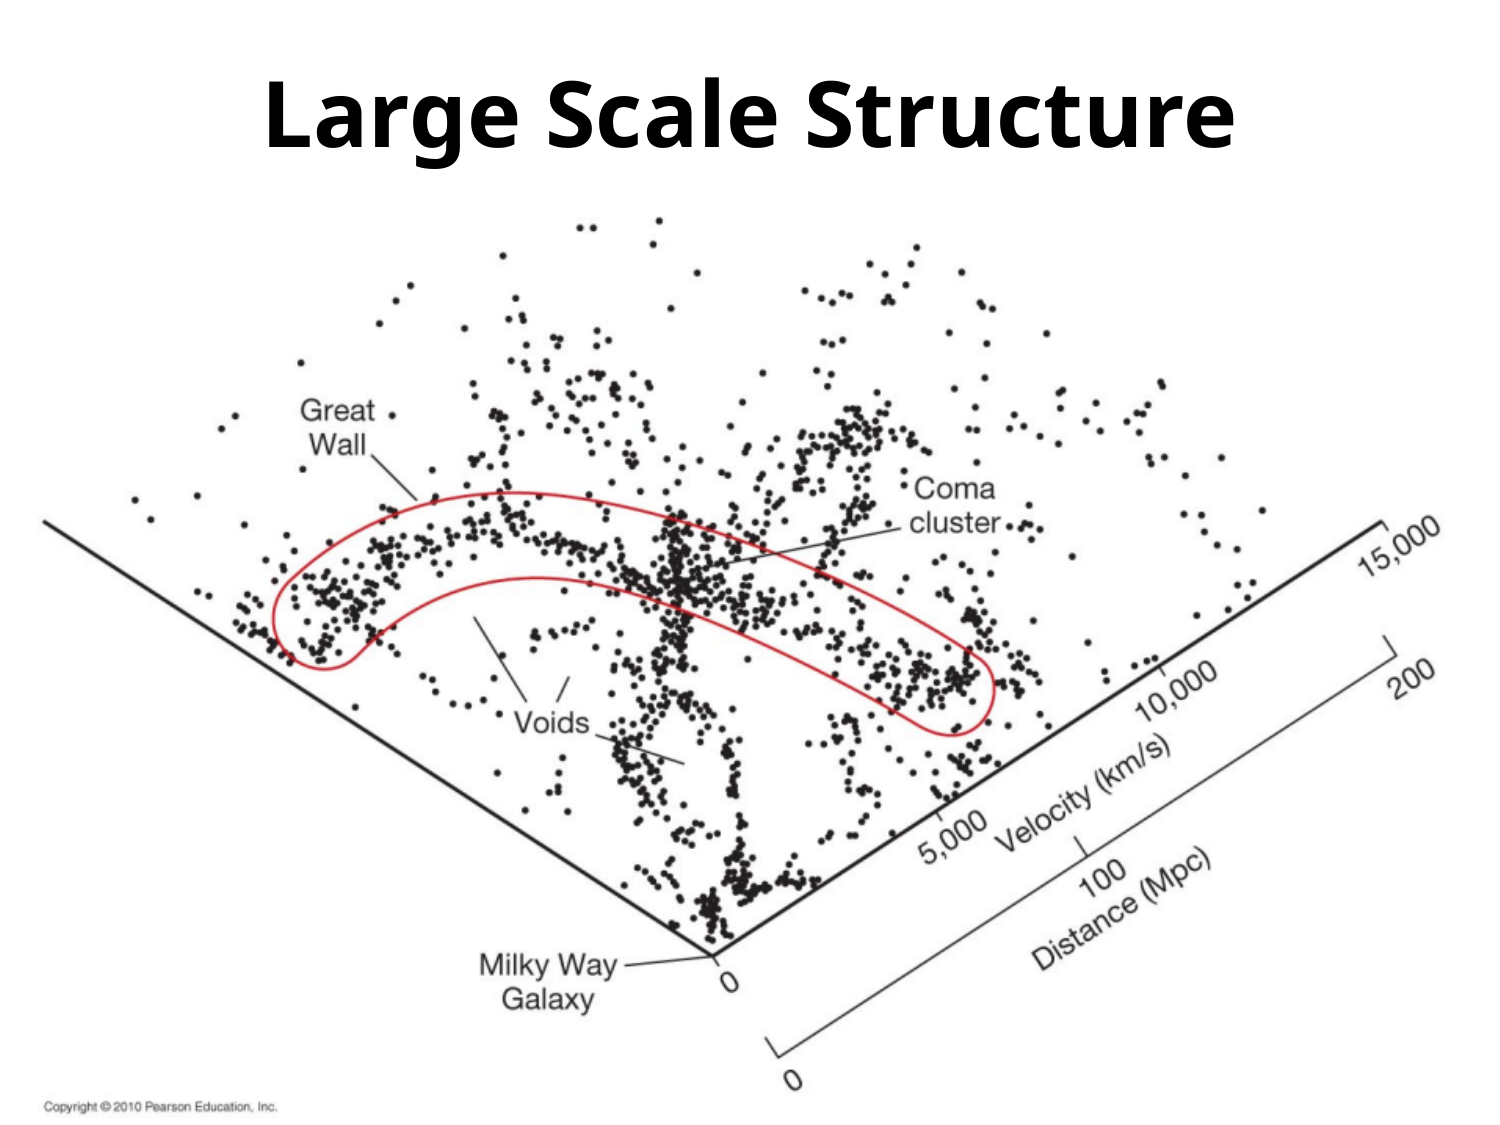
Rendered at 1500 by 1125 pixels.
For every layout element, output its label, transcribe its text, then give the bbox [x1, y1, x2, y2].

title Large Scale Structure [30, 58, 1471, 167]
picture [33, 197, 1467, 1125]
